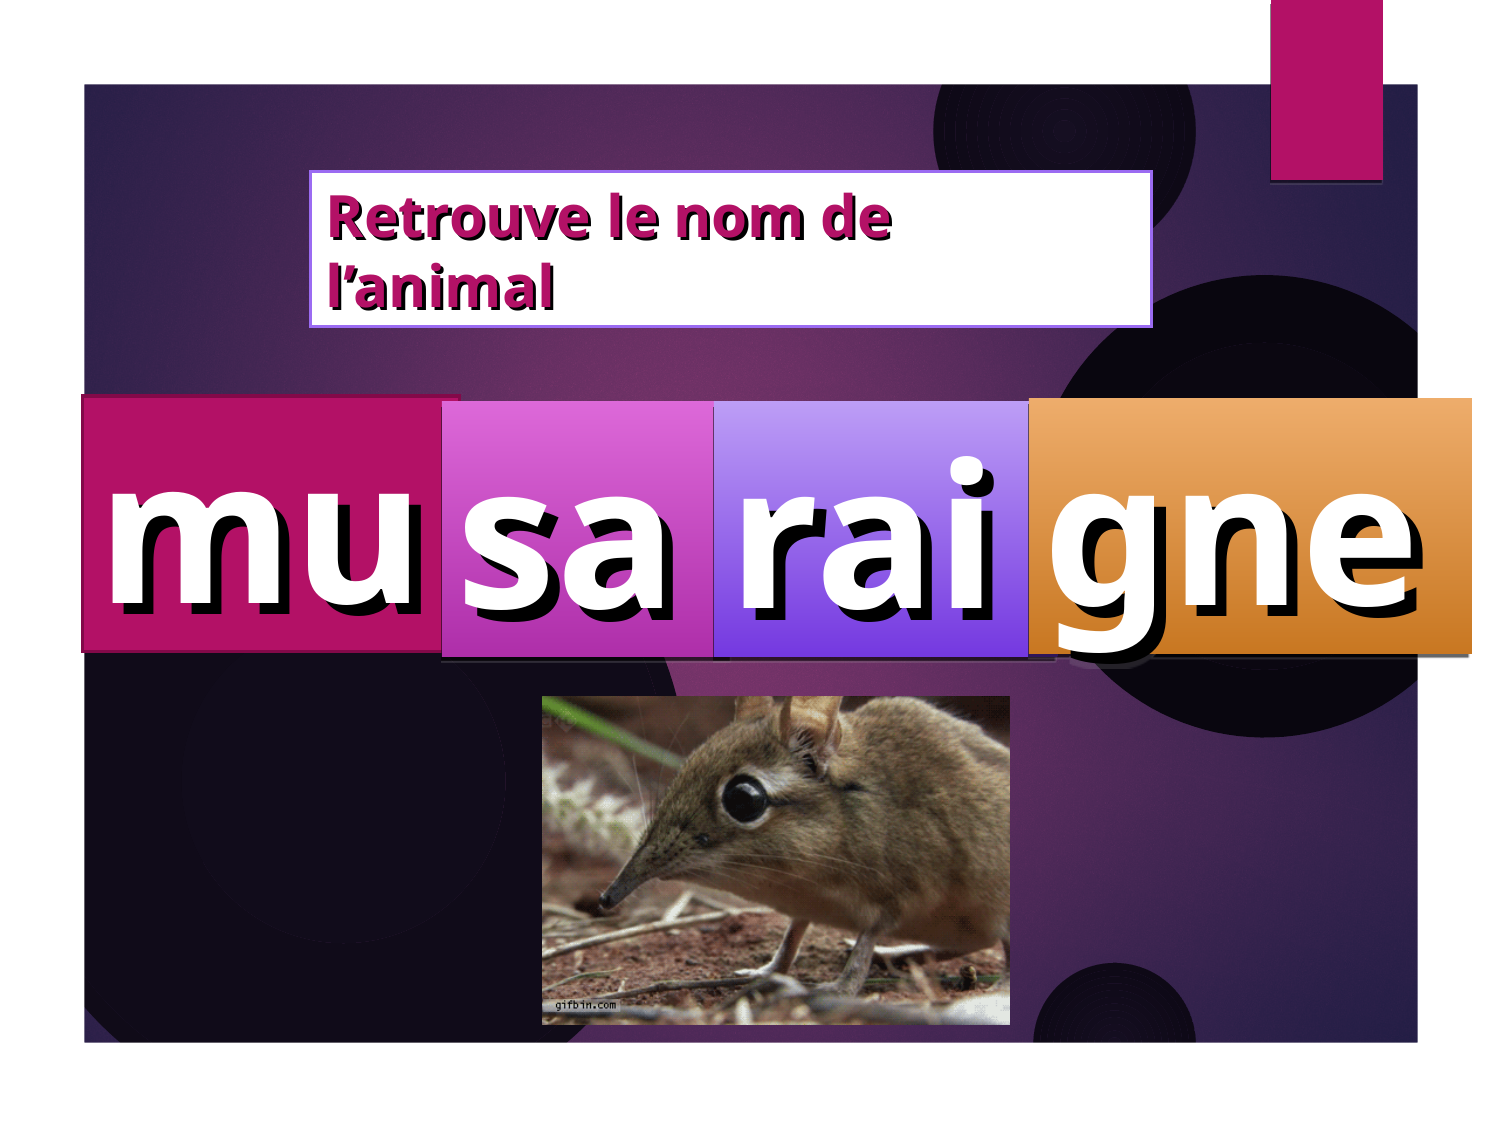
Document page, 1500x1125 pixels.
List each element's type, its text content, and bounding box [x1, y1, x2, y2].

text_box rai [714, 401, 1057, 656]
text_box gne [1029, 398, 1472, 653]
text_box Retrouve le nom de l’animal [311, 172, 1151, 327]
text_box sa [442, 401, 714, 656]
picture [542, 696, 1010, 1025]
text_box mu [83, 396, 460, 651]
text_box gne [1094, 529, 1126, 584]
